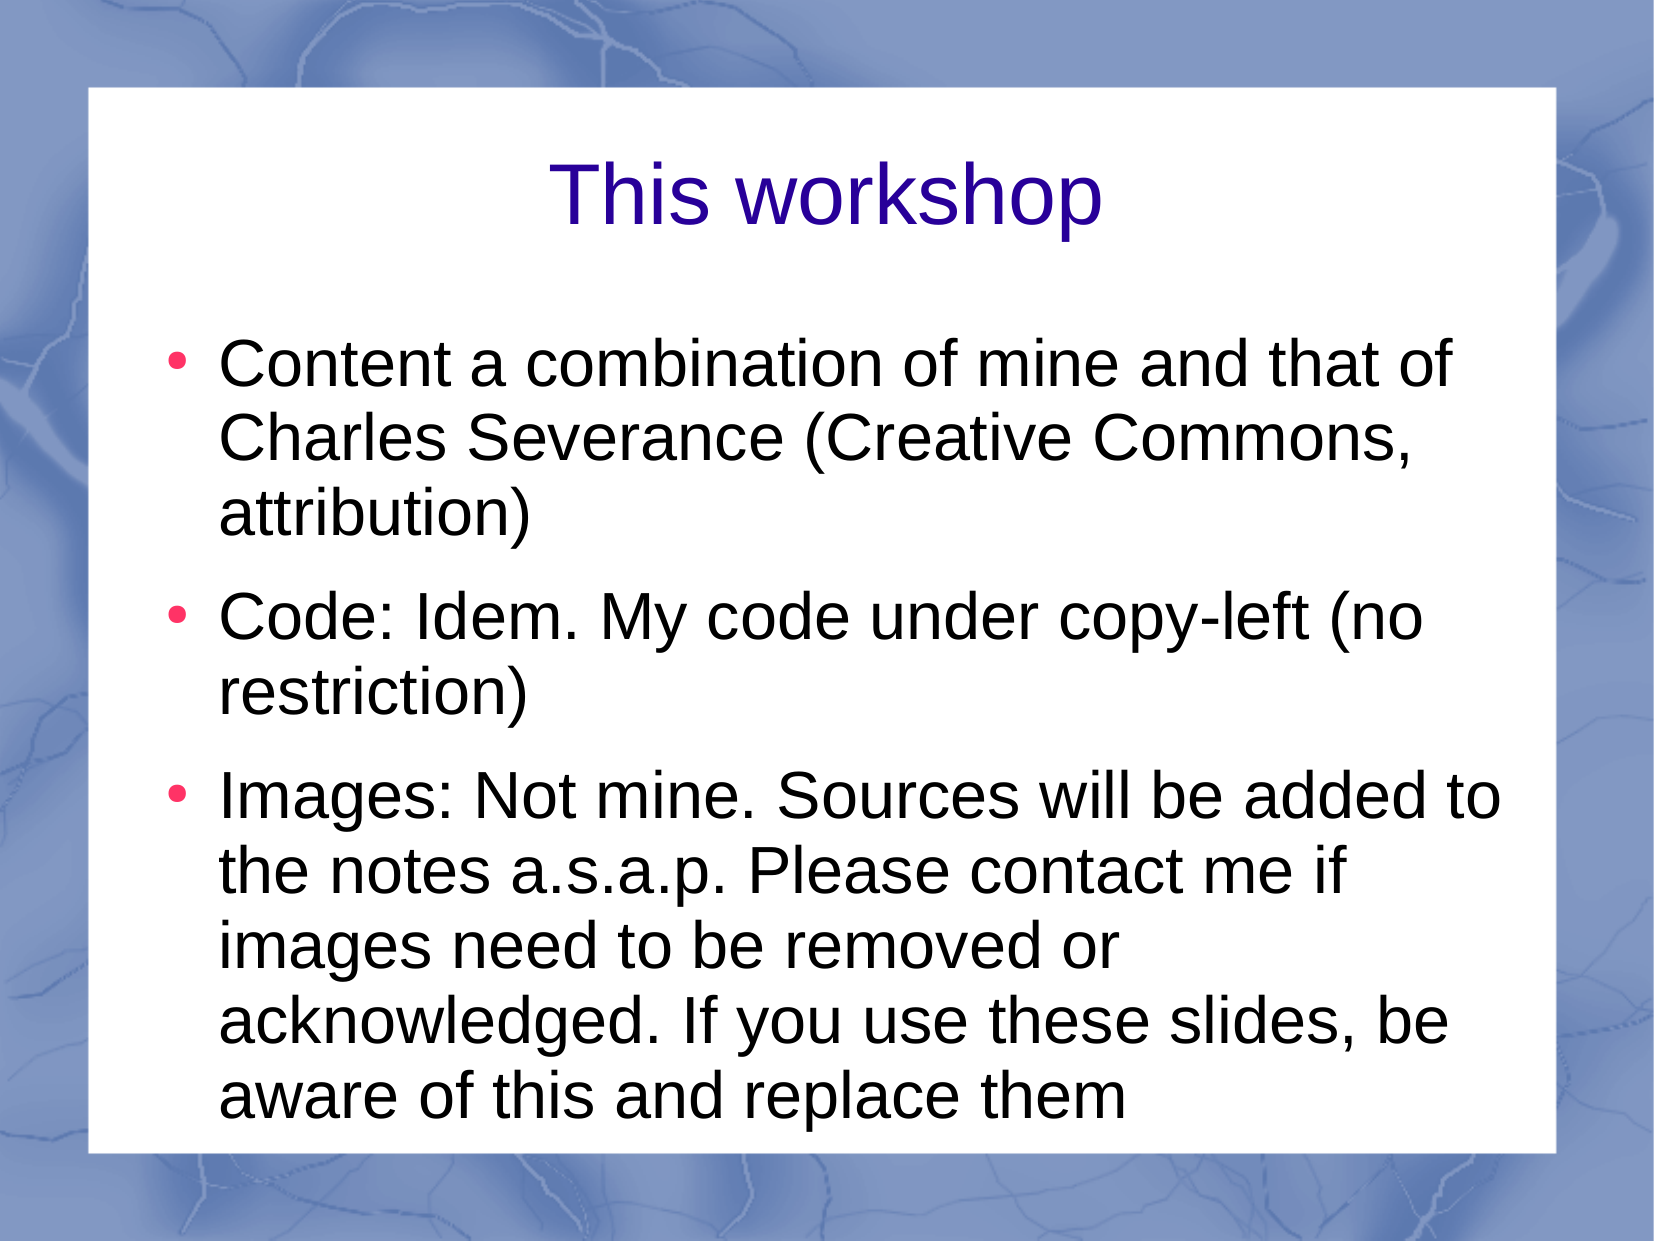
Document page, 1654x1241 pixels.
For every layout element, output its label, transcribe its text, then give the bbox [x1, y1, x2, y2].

title This workshop [118, 90, 1536, 298]
list Content a combination of mine and that of Charles Severance (Creative Commons, attribution) Code: Idem. My code under copy-left (no restriction) Images: Not mine. Sources will be added to the notes a.s.a.p. Please contact me if images need to be removed or acknowledged. If you use these slides, be aware of this and replace them [147, 325, 1506, 1133]
picture [0, 0, 1654, 1241]
